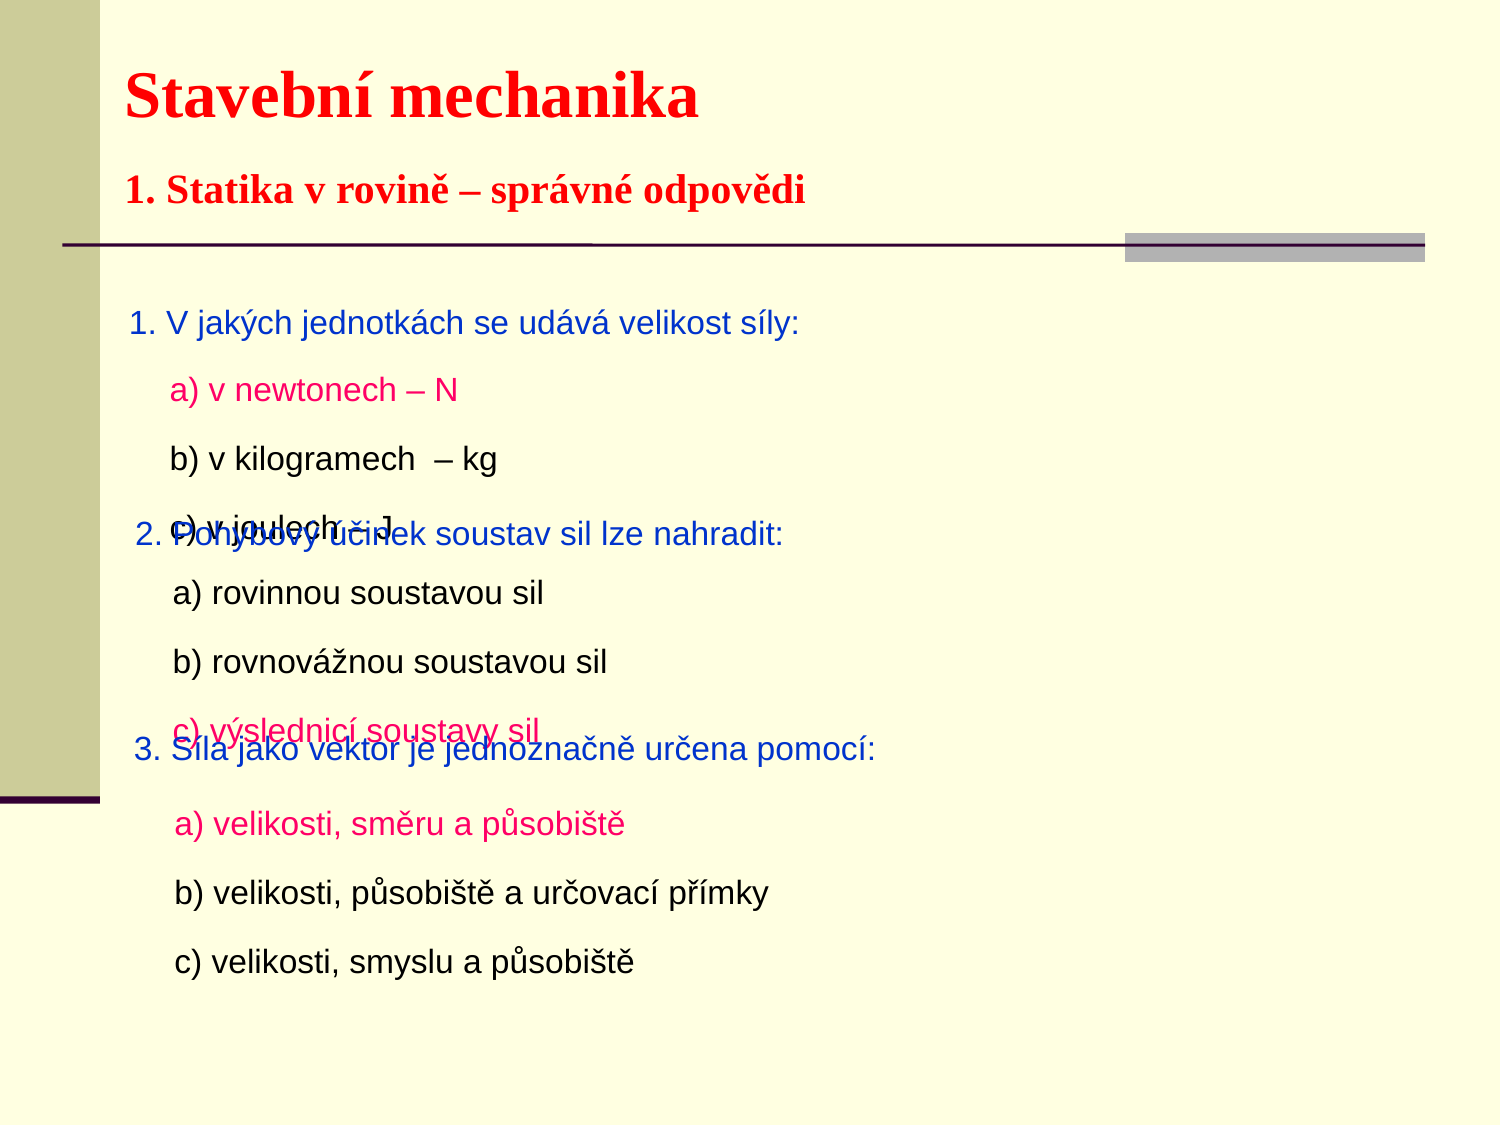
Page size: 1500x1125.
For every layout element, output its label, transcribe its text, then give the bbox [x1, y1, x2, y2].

text_box Stavební mechanika [109, 43, 730, 134]
text_box 1. Statika v rovině – správné odpovědi [109, 134, 1384, 239]
text_box 2. Pohybový účinek soustav sil lze nahradit: [120, 474, 1383, 531]
text_box a) v newtonech – N b) v kilogramech – kg c) v joulech – J [154, 331, 1022, 474]
text_box 3. Síla jako vektor je jednoznačně určena pomocí: [118, 690, 1382, 746]
text_box a) rovinnou soustavou sil b) rovnovážnou soustavou sil c) výslednicí soustavy sil [157, 534, 1025, 690]
text_box a) velikosti, směru a působiště b) velikosti, působiště a určovací přímky c) velikosti, smyslu a působiště [159, 765, 1027, 942]
text_box 1. V jakých jednotkách se udává velikost síly: [114, 264, 1377, 320]
